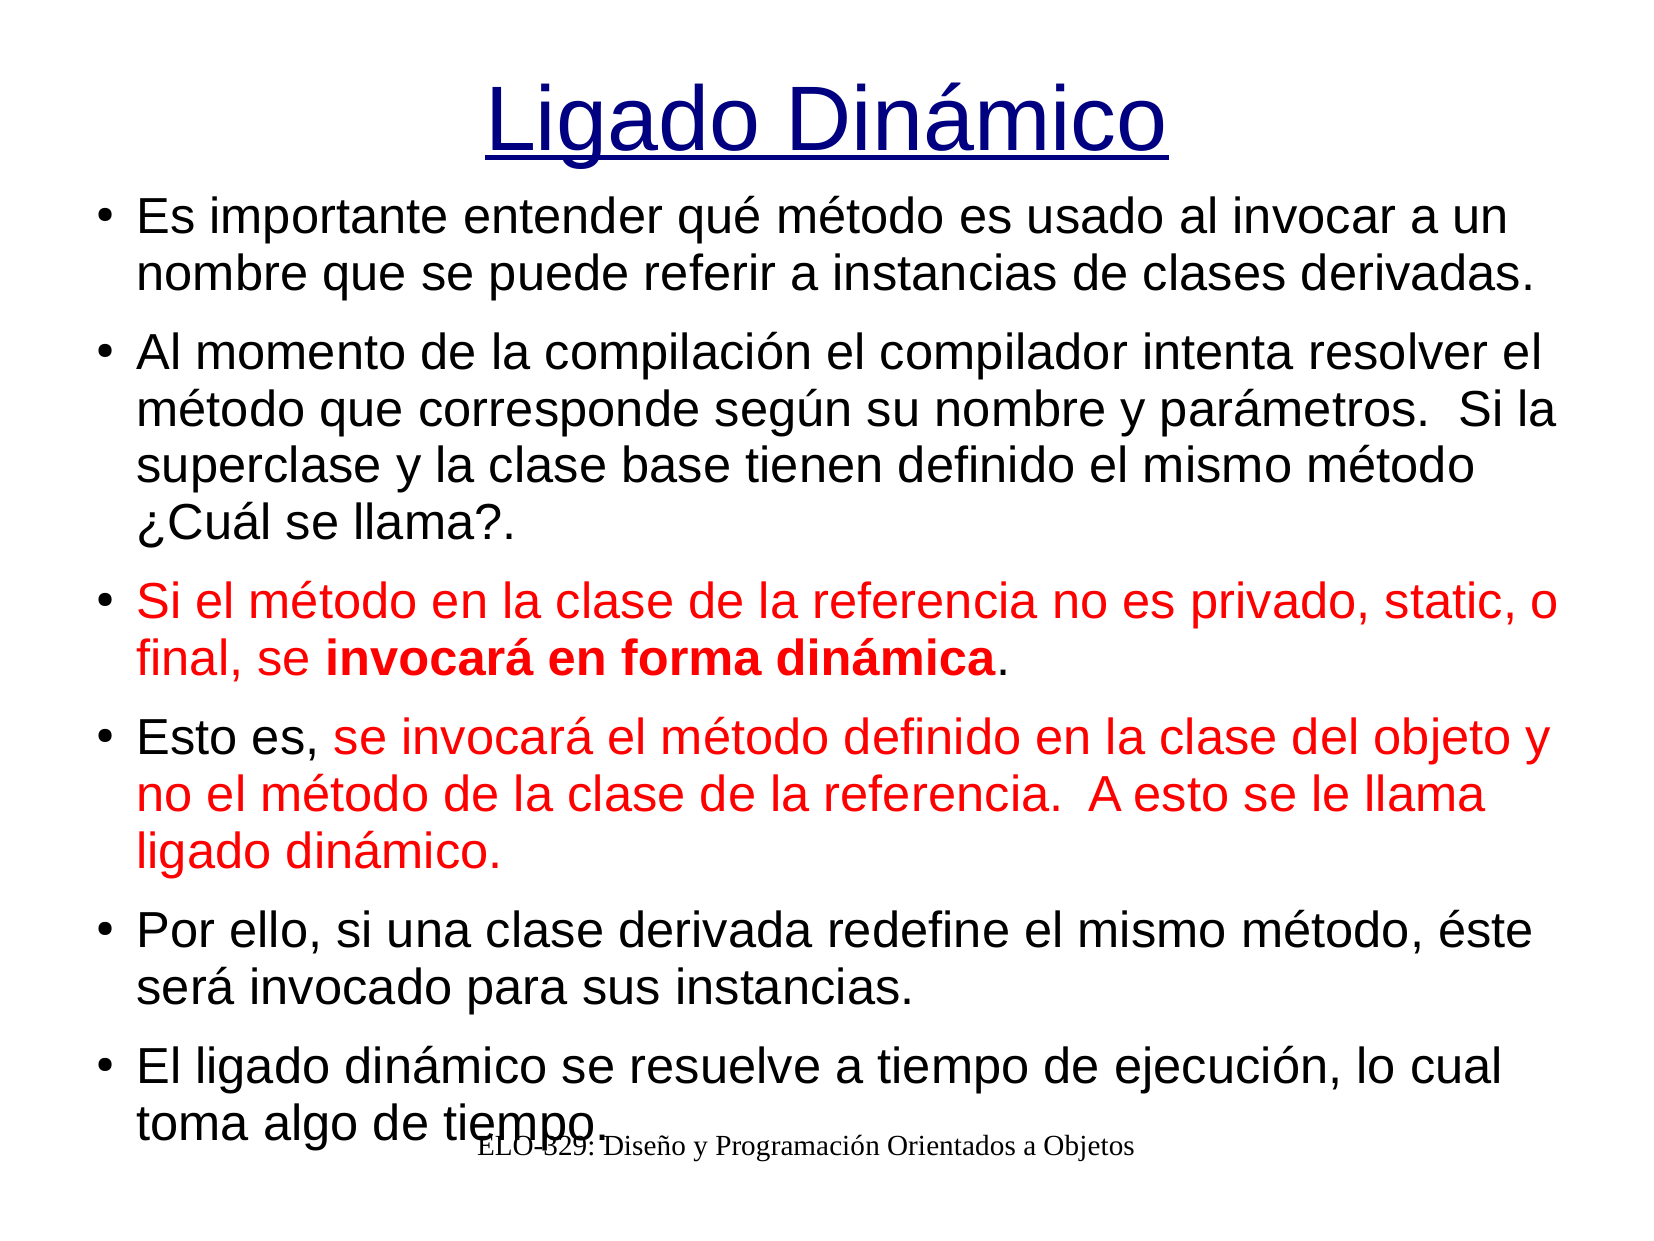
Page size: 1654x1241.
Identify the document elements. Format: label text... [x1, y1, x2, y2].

list Es importante entender qué método es usado al invocar a un nombre que se puede referir a instancias de clases derivadas. Al momento de la compilación el compilador intenta resolver el método que corresponde según su nombre y parámetros. Si la superclase y la clase base tienen definido el mismo método ¿Cuál se llama?. Si el método en la clase de la referencia no es privado, static, o final, se invocará en forma dinámica. Esto es, se invocará el método definido en la clase del objeto y no el método de la clase de la referencia. A esto se le llama ligado dinámico. Por ello, si una clase derivada redefine el mismo método, éste será invocado para sus instancias. El ligado dinámico se resuelve a tiempo de ejecución, lo cual toma algo de tiempo. [82, 187, 1613, 1163]
title Ligado Dinámico [82, 49, 1571, 187]
